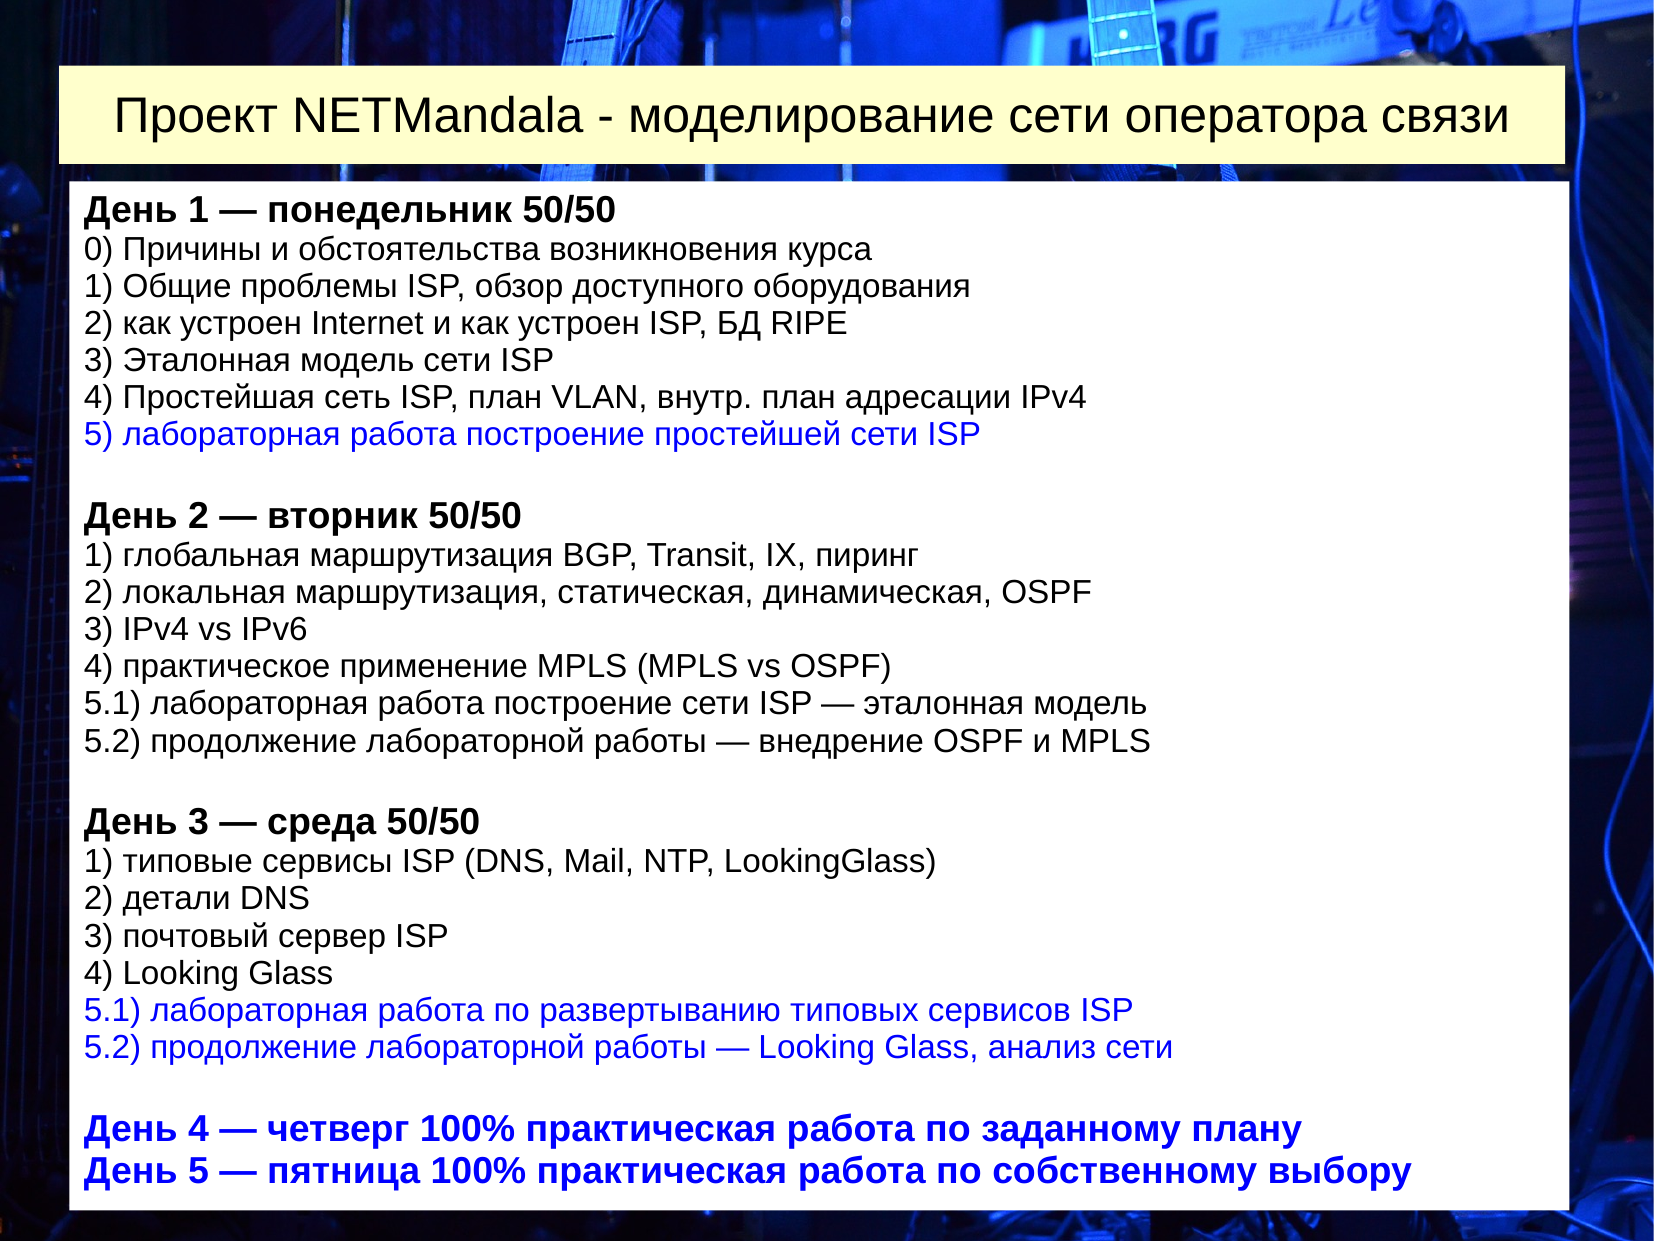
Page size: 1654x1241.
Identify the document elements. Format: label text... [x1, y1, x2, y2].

picture [0, 0, 1654, 1241]
title Проект NETMandala - моделирование сети оператора связи [59, 65, 1566, 164]
text_box День 1 — понедельник 50/50 0) Причины и обстоятельства возникновения курса 1) Общие проблемы ISP, обзор доступного оборудования 2) как устроен Internet и как устроен ISP, БД RIPE 3) Эталонная модель сети ISP 4) Простейшая сеть ISP, план VLAN, внутр. план адресации IPv4 5) лабораторная работа построение простейшей сети ISP День 2 — вторник 50/50 1) глобальная маршрутизация BGP, Transit, IX, пиринг 2) локальная маршрутизация, статическая, динамическая, OSPF 3) IPv4 vs IPv6 4) практическое применение MPLS (MPLS vs OSPF) 5.1) лабораторная работа построение сети ISP — эталонная модель 5.2) продолжение лабораторной работы — внедрение OSPF и MPLS День 3 — среда 50/50 1) типовые сервисы ISP (DNS, Mail, NTP, LookingGlass) 2) детали DNS 3) почтовый сервер ISP 4) Looking Glass 5.1) лабораторная работа по развертыванию типовых сервисов ISP 5.2) продолжение лабораторной работы — Looking Glass, анализ сети День 4 — четверг 100% практическая работа по заданному плану День 5 — пятница 100% практическая работа по собственному выбору [69, 181, 1570, 1211]
